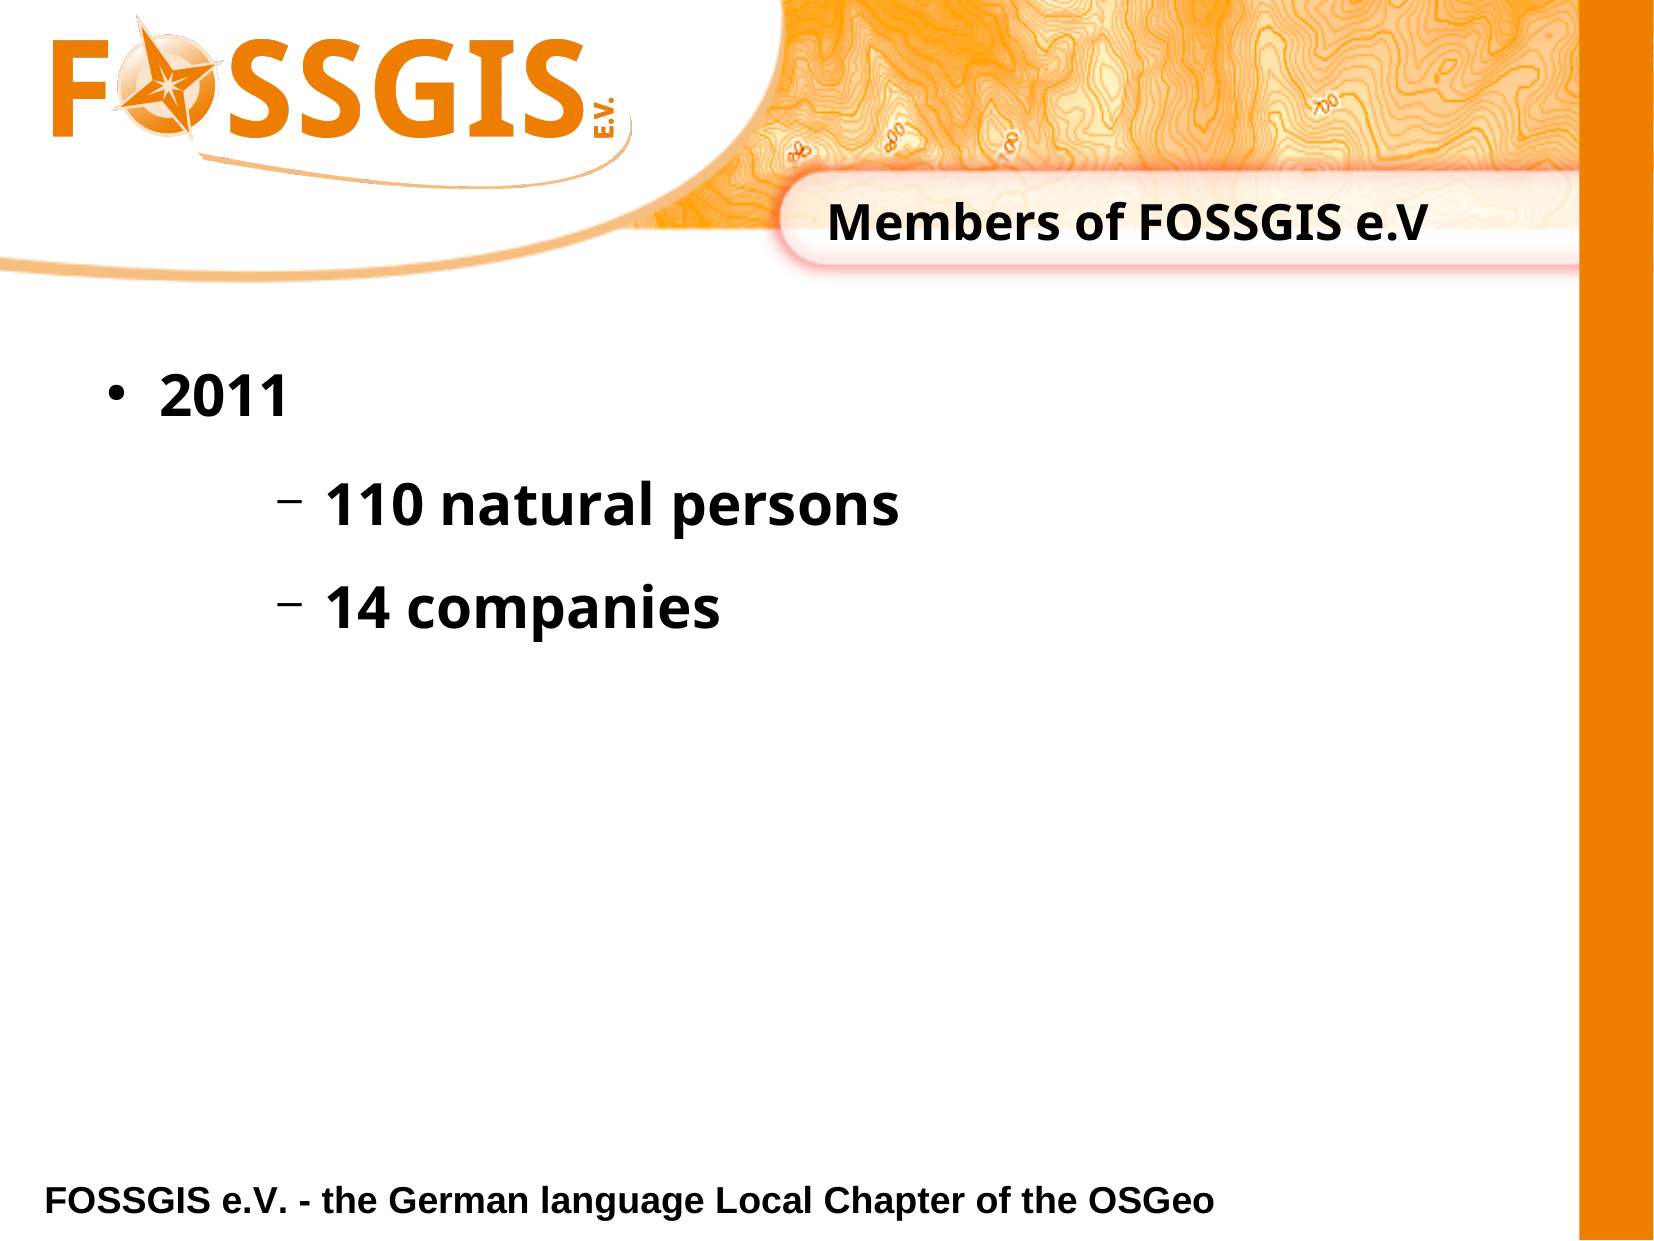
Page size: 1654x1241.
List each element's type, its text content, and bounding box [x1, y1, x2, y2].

picture [0, 0, 1579, 297]
list 2011 110 natural persons 14 companies [88, 354, 1577, 1159]
title Members of FOSSGIS e.V [826, 155, 1654, 288]
